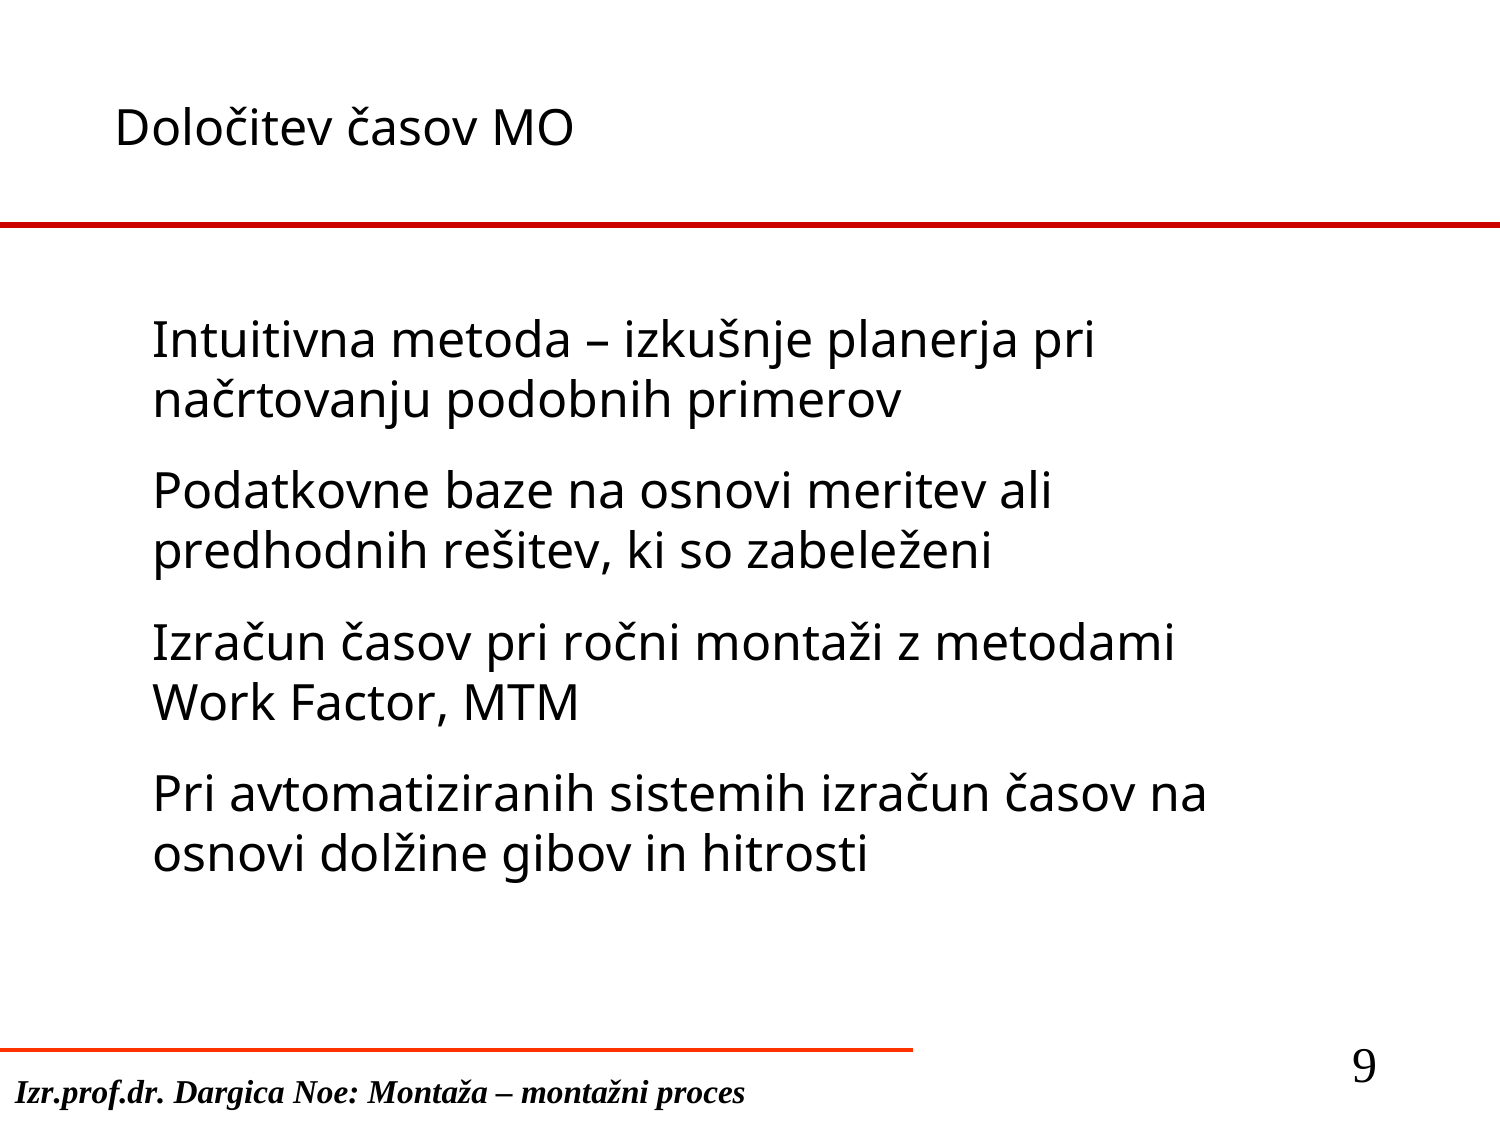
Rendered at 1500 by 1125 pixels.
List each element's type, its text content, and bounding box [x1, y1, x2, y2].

text_box Določitev časov MO [99, 87, 1251, 163]
text_box Intuitivna metoda – izkušnje planerja pri načrtovanju podobnih primerov Podatkovne baze na osnovi meritev ali predhodnih rešitev, ki so zabeleženi Izračun časov pri ročni montaži z metodami Work Factor, MTM Pri avtomatiziranih sistemih izračun časov na osnovi dolžine gibov in hitrosti [137, 299, 1288, 890]
